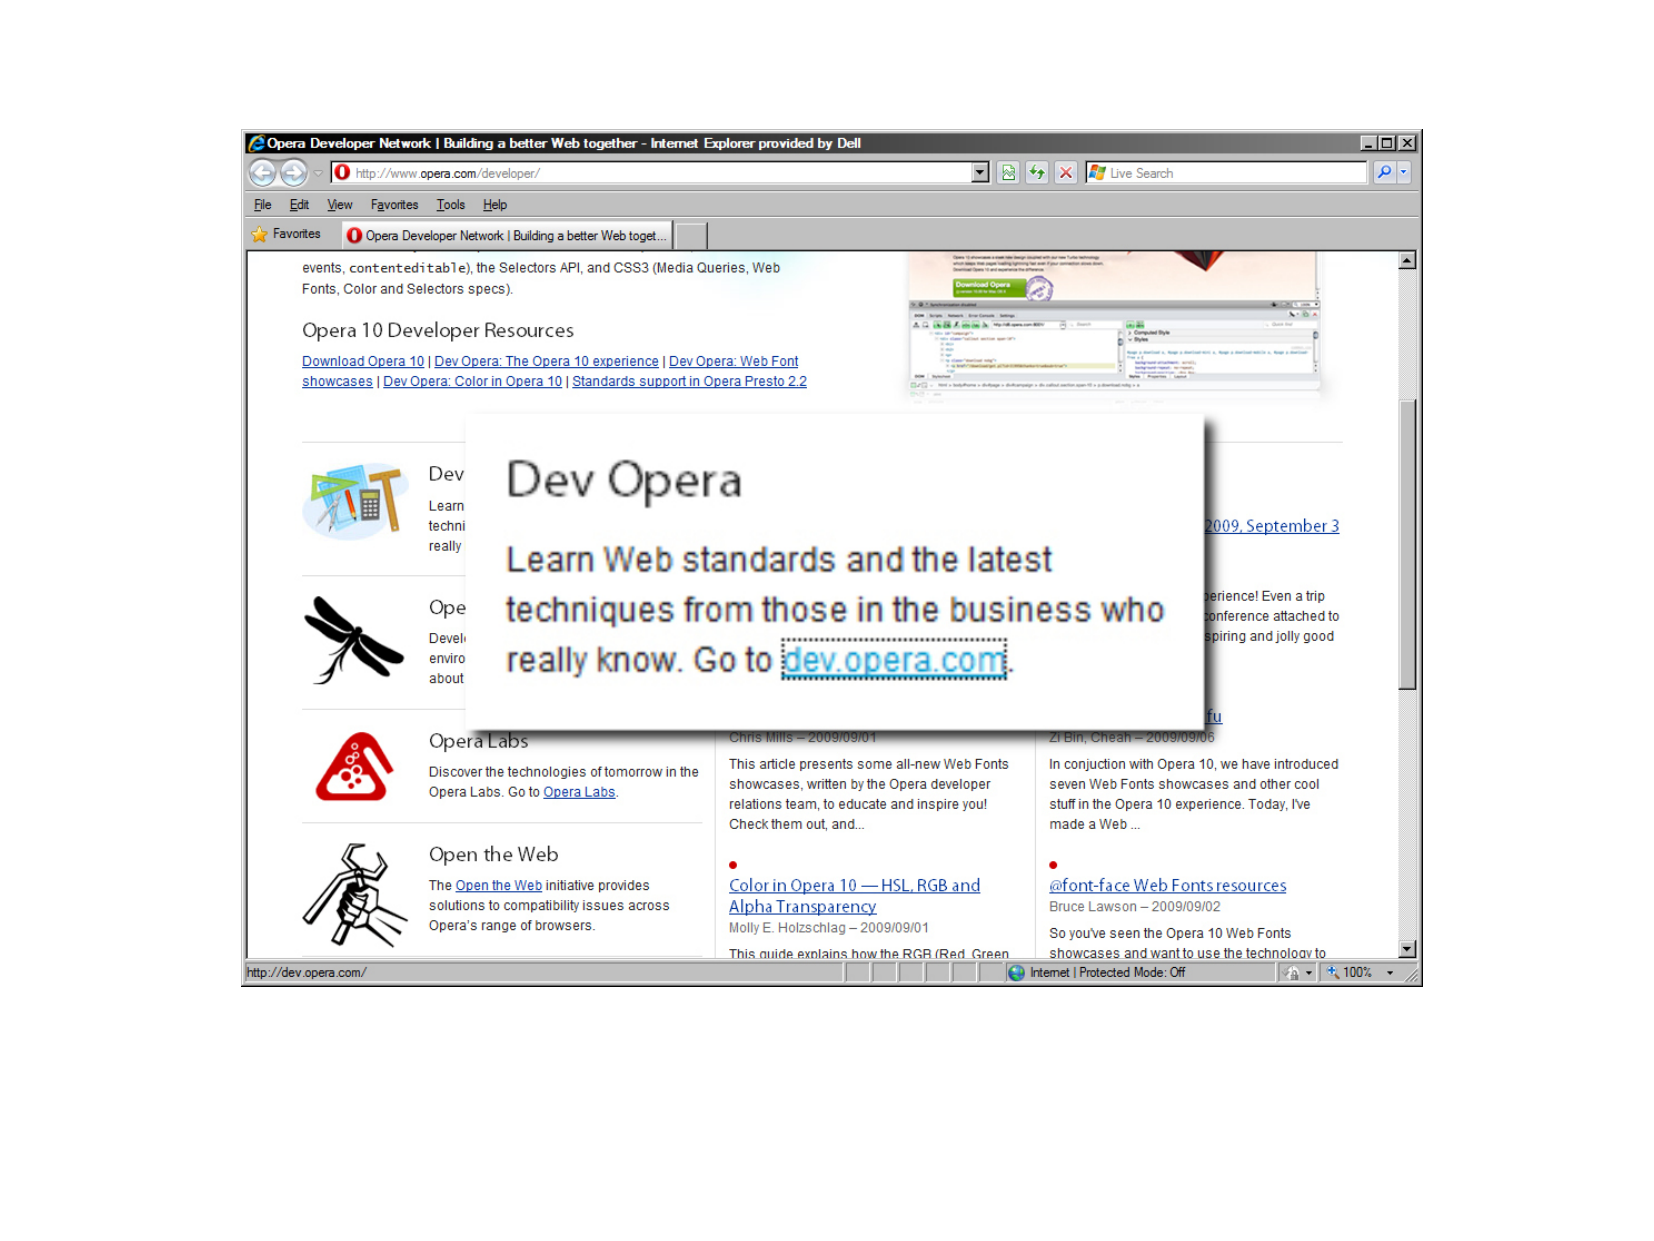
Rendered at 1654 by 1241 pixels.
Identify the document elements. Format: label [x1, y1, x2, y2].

picture [241, 129, 1423, 987]
